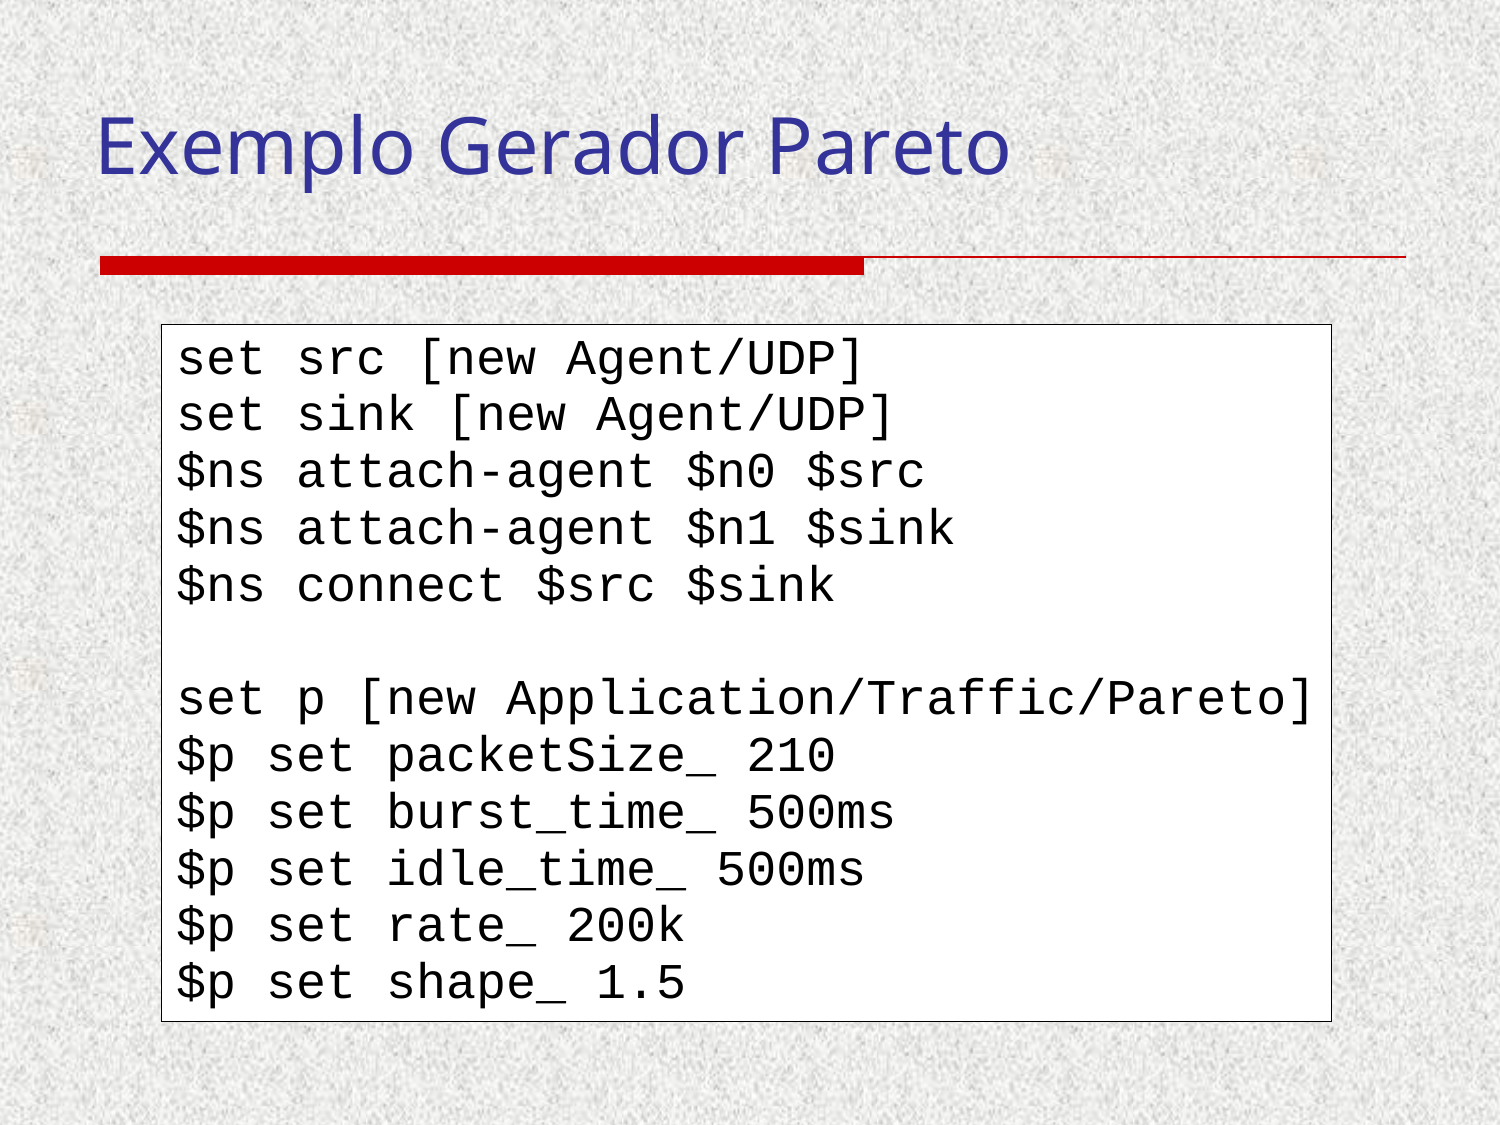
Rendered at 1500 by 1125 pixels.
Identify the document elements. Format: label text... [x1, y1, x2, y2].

picture [0, 0, 1500, 1125]
title Exemplo Gerador Pareto [94, 35, 1406, 249]
text_box set src [new Agent/UDP] set sink [new Agent/UDP] $ns attach-agent $n0 $src $ns attach-agent $n1 $sink $ns connect $src $sink set p [new Application/Traffic/Pareto] $p set packetSize_ 210 $p set burst_time_ 500ms $p set idle_time_ 500ms $p set rate_ 200k $p set shape_ 1.5 [161, 324, 1332, 1022]
